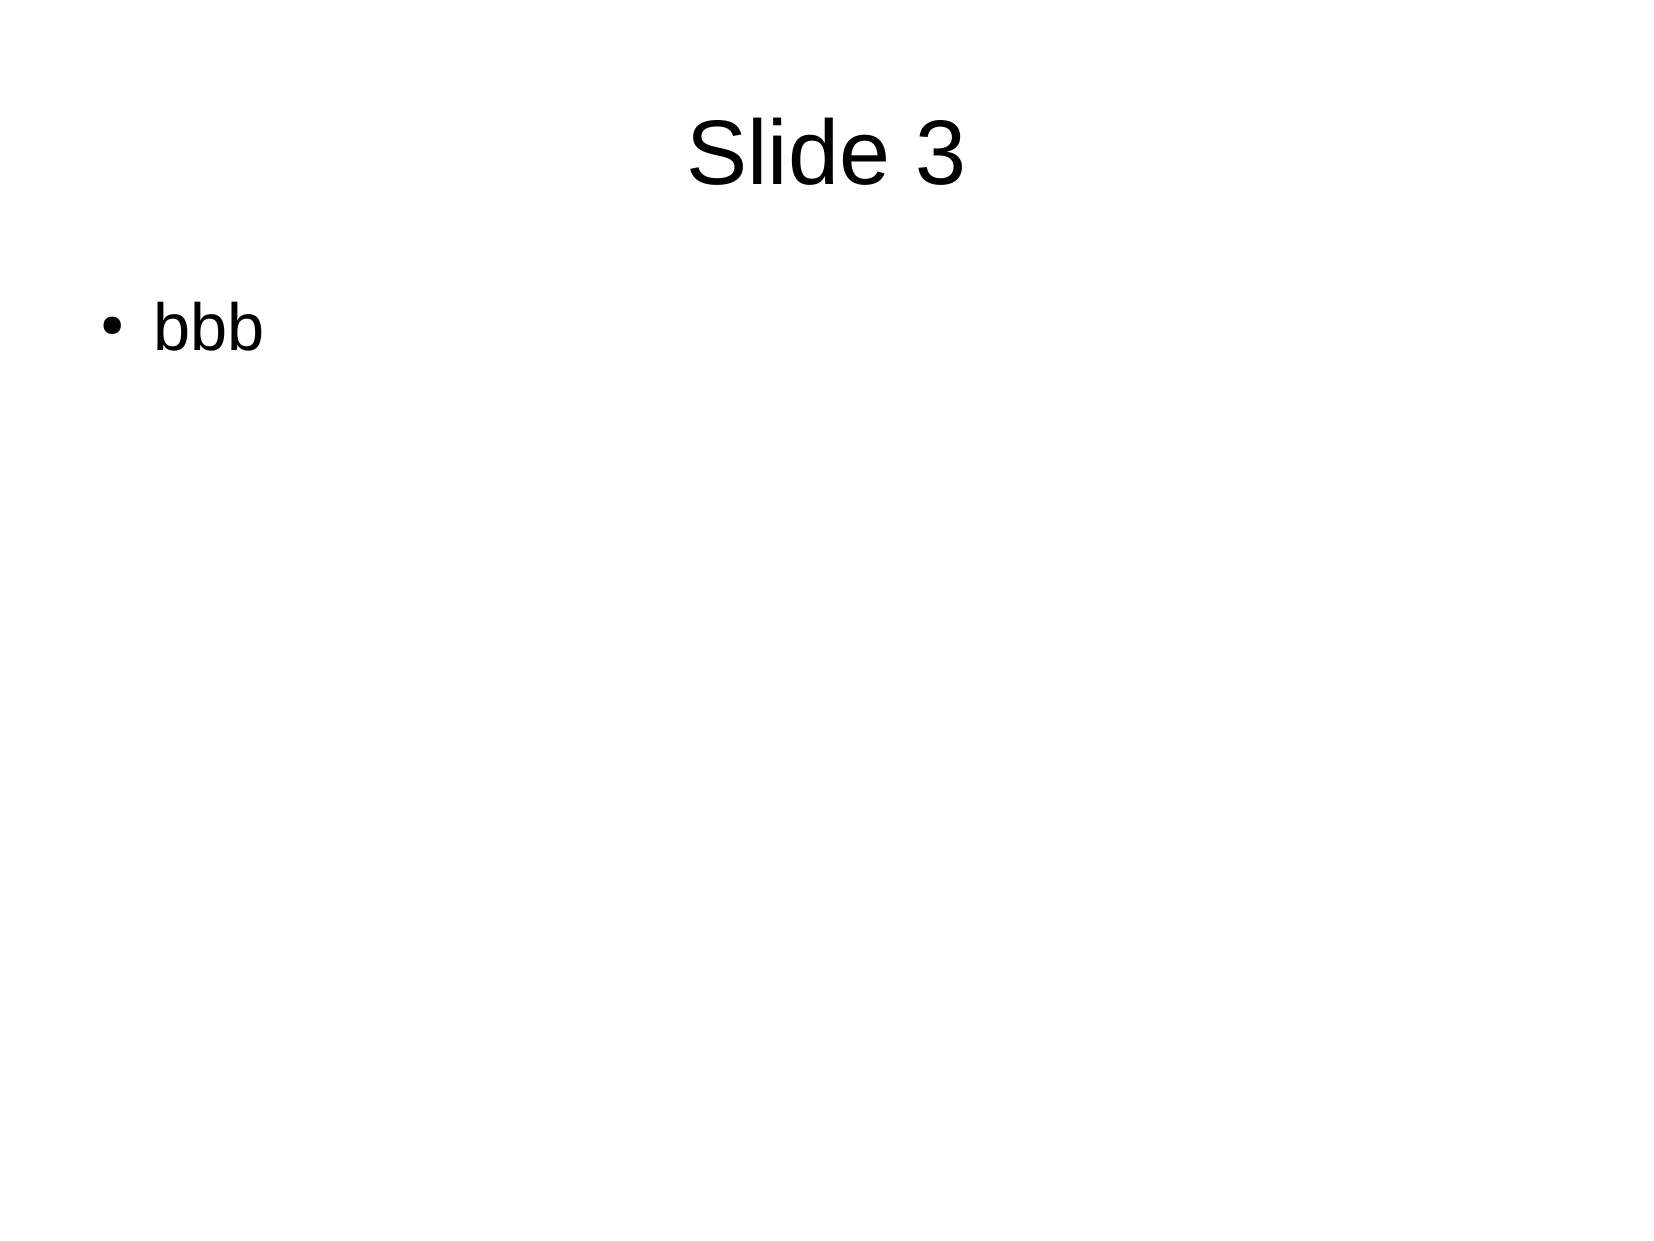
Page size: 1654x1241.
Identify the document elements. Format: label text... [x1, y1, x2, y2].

title Slide 3 [82, 49, 1571, 257]
list bbb [82, 290, 1571, 1010]
